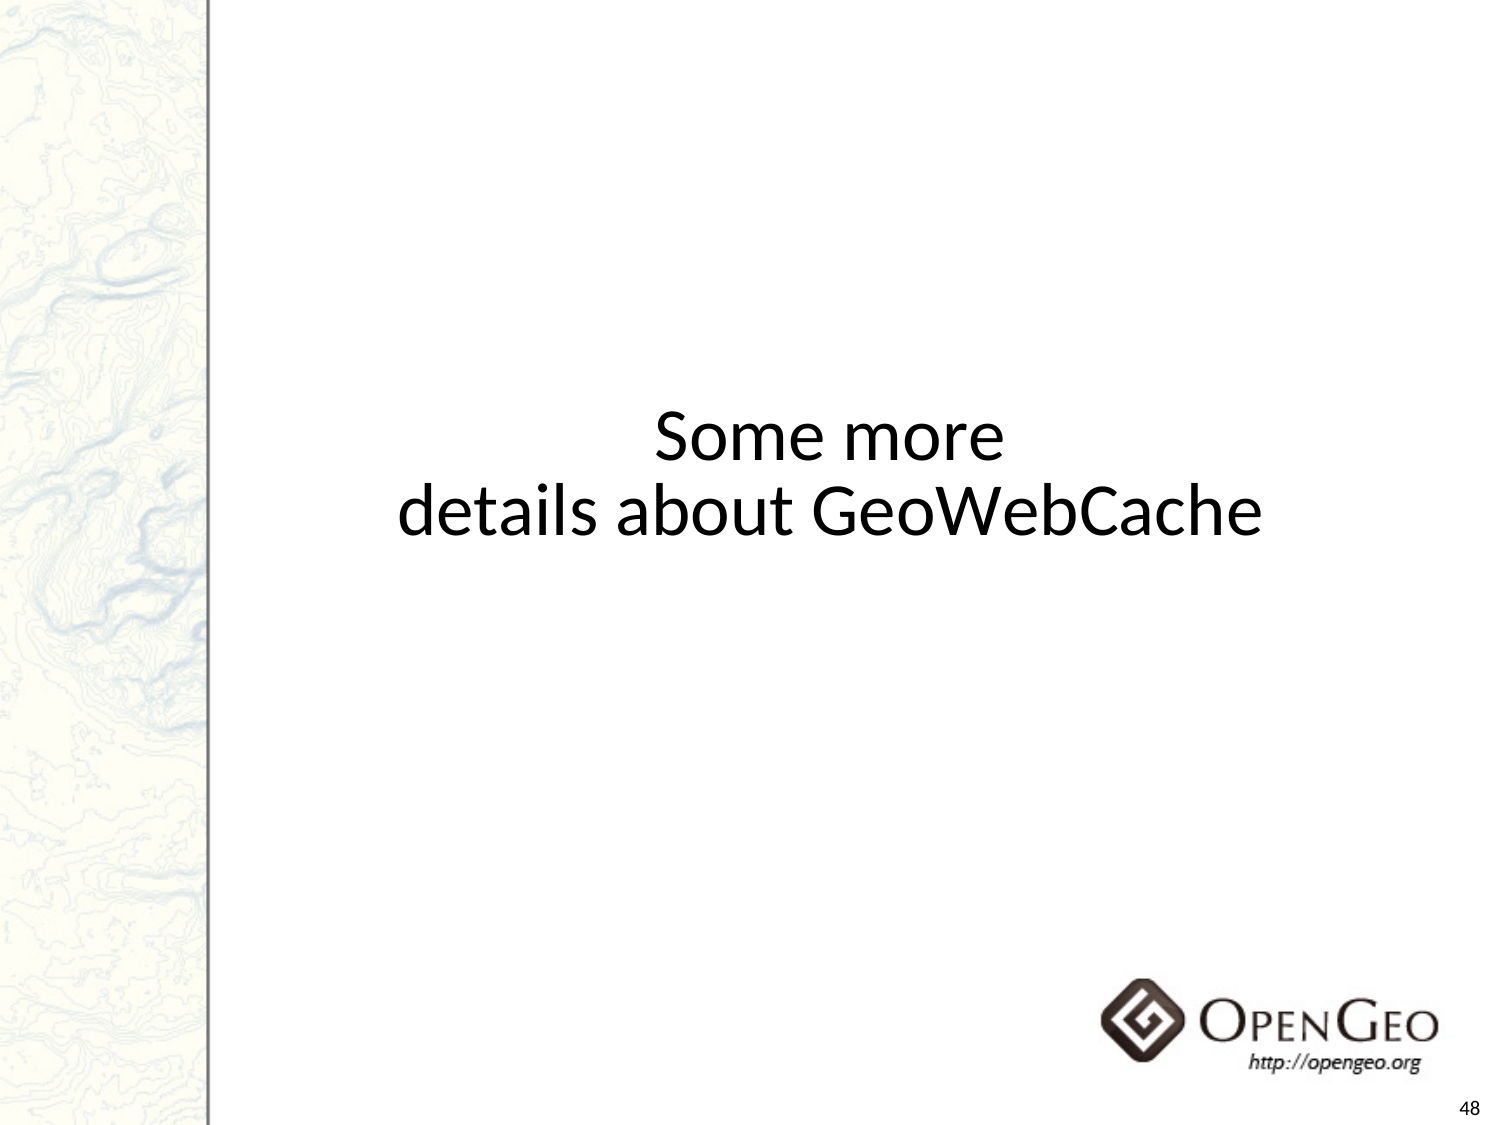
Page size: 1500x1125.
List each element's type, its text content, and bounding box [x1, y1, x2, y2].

picture [0, 0, 1500, 1125]
title Some more details about GeoWebCache [236, 13, 1426, 945]
